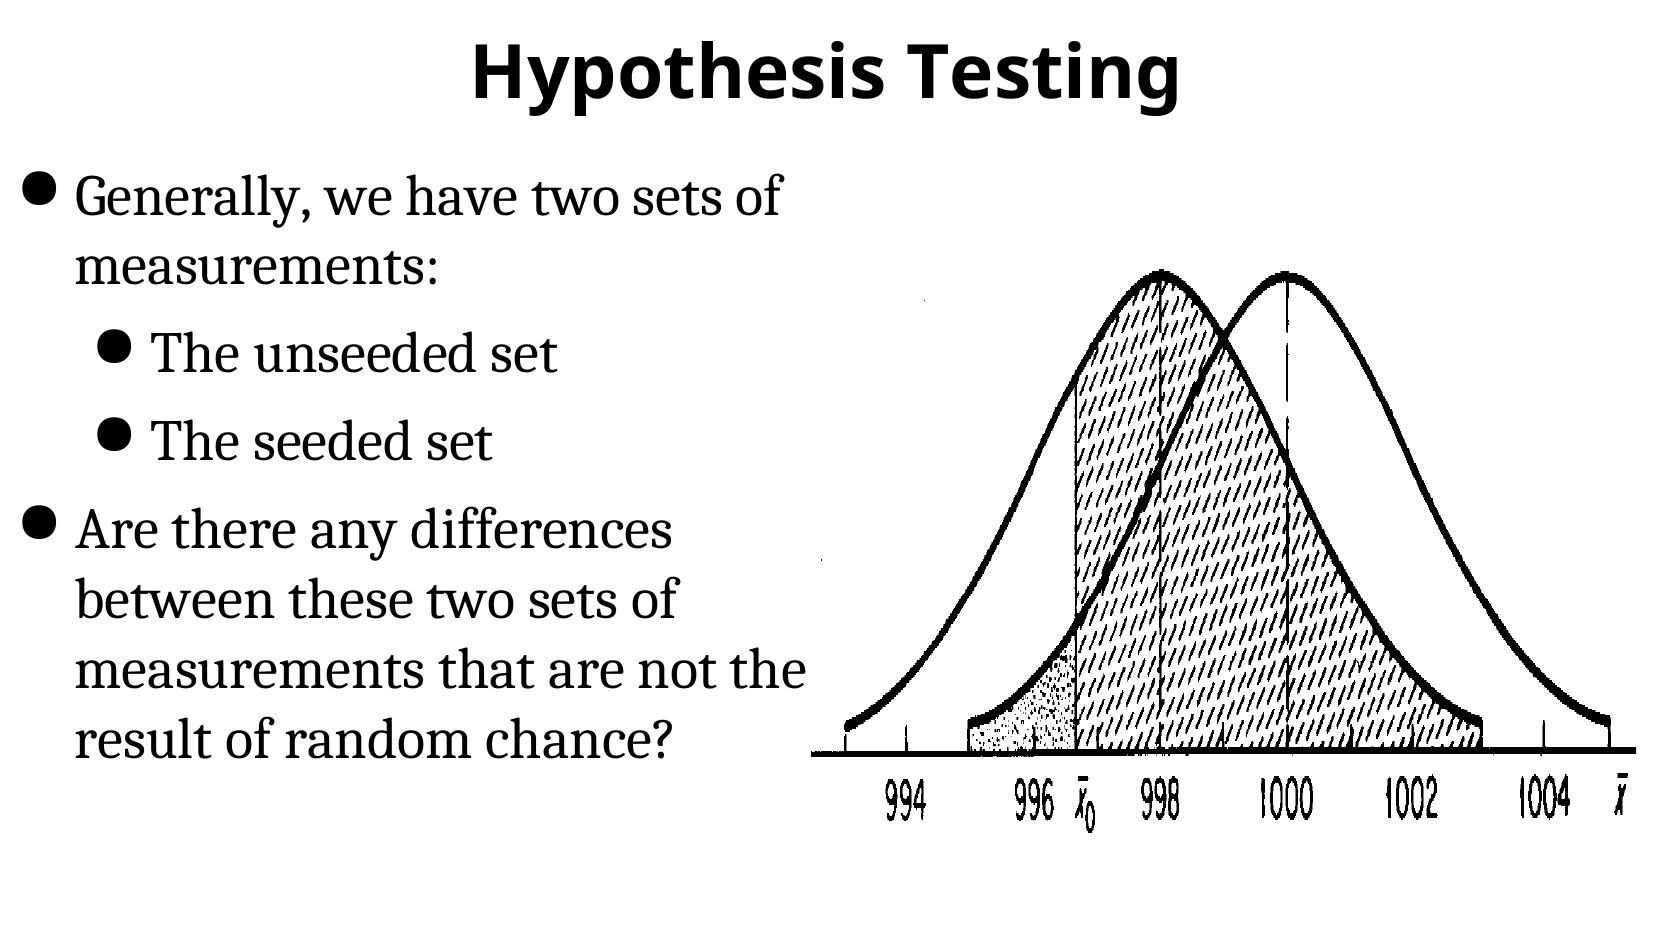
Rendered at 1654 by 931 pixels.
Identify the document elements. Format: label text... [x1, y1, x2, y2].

picture [811, 169, 1637, 845]
title Hypothesis Testing [0, 23, 1654, 125]
text_box Generally, we have two sets of measurements: The unseeded set The seeded set Are there any differences between these two sets of measurements that are not the result of random chance? [0, 71, 824, 918]
